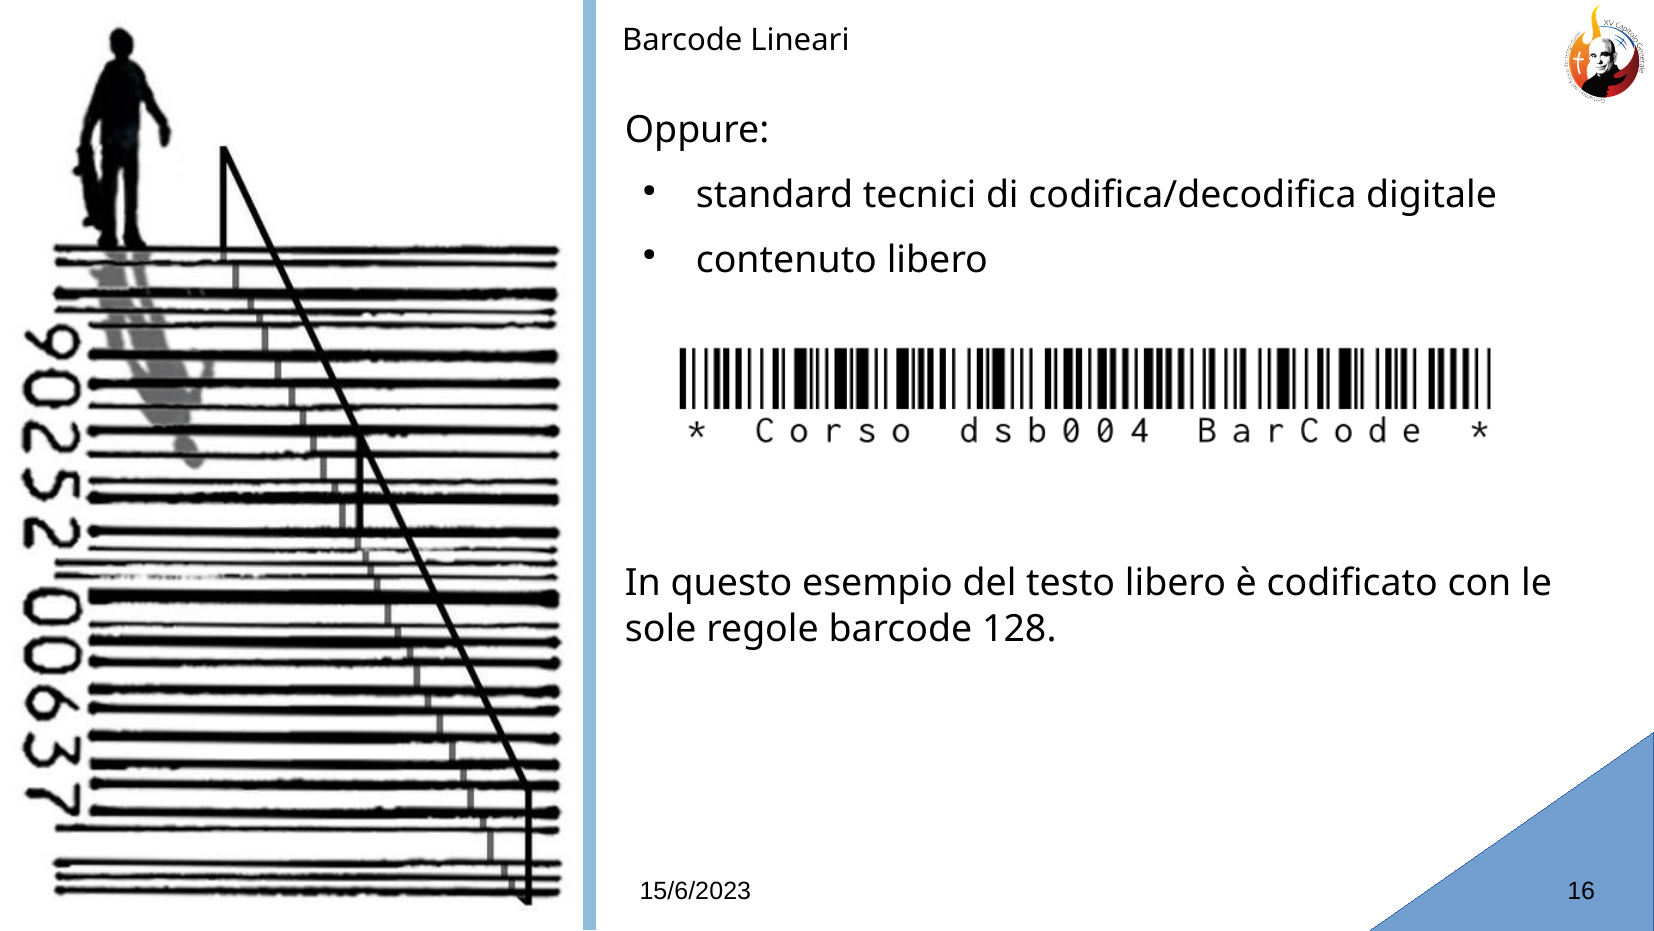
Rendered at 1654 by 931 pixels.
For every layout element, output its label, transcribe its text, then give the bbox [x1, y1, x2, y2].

text_box Barcode Lineari [607, 9, 1340, 63]
picture [1563, 4, 1646, 103]
list Oppure: standard tecnici di codifica/decodifica digitale contenuto libero In questo esempio del testo libero è codificato con le sole regole barcode 128. [624, 106, 1621, 771]
picture [0, 0, 583, 931]
picture [670, 336, 1503, 455]
